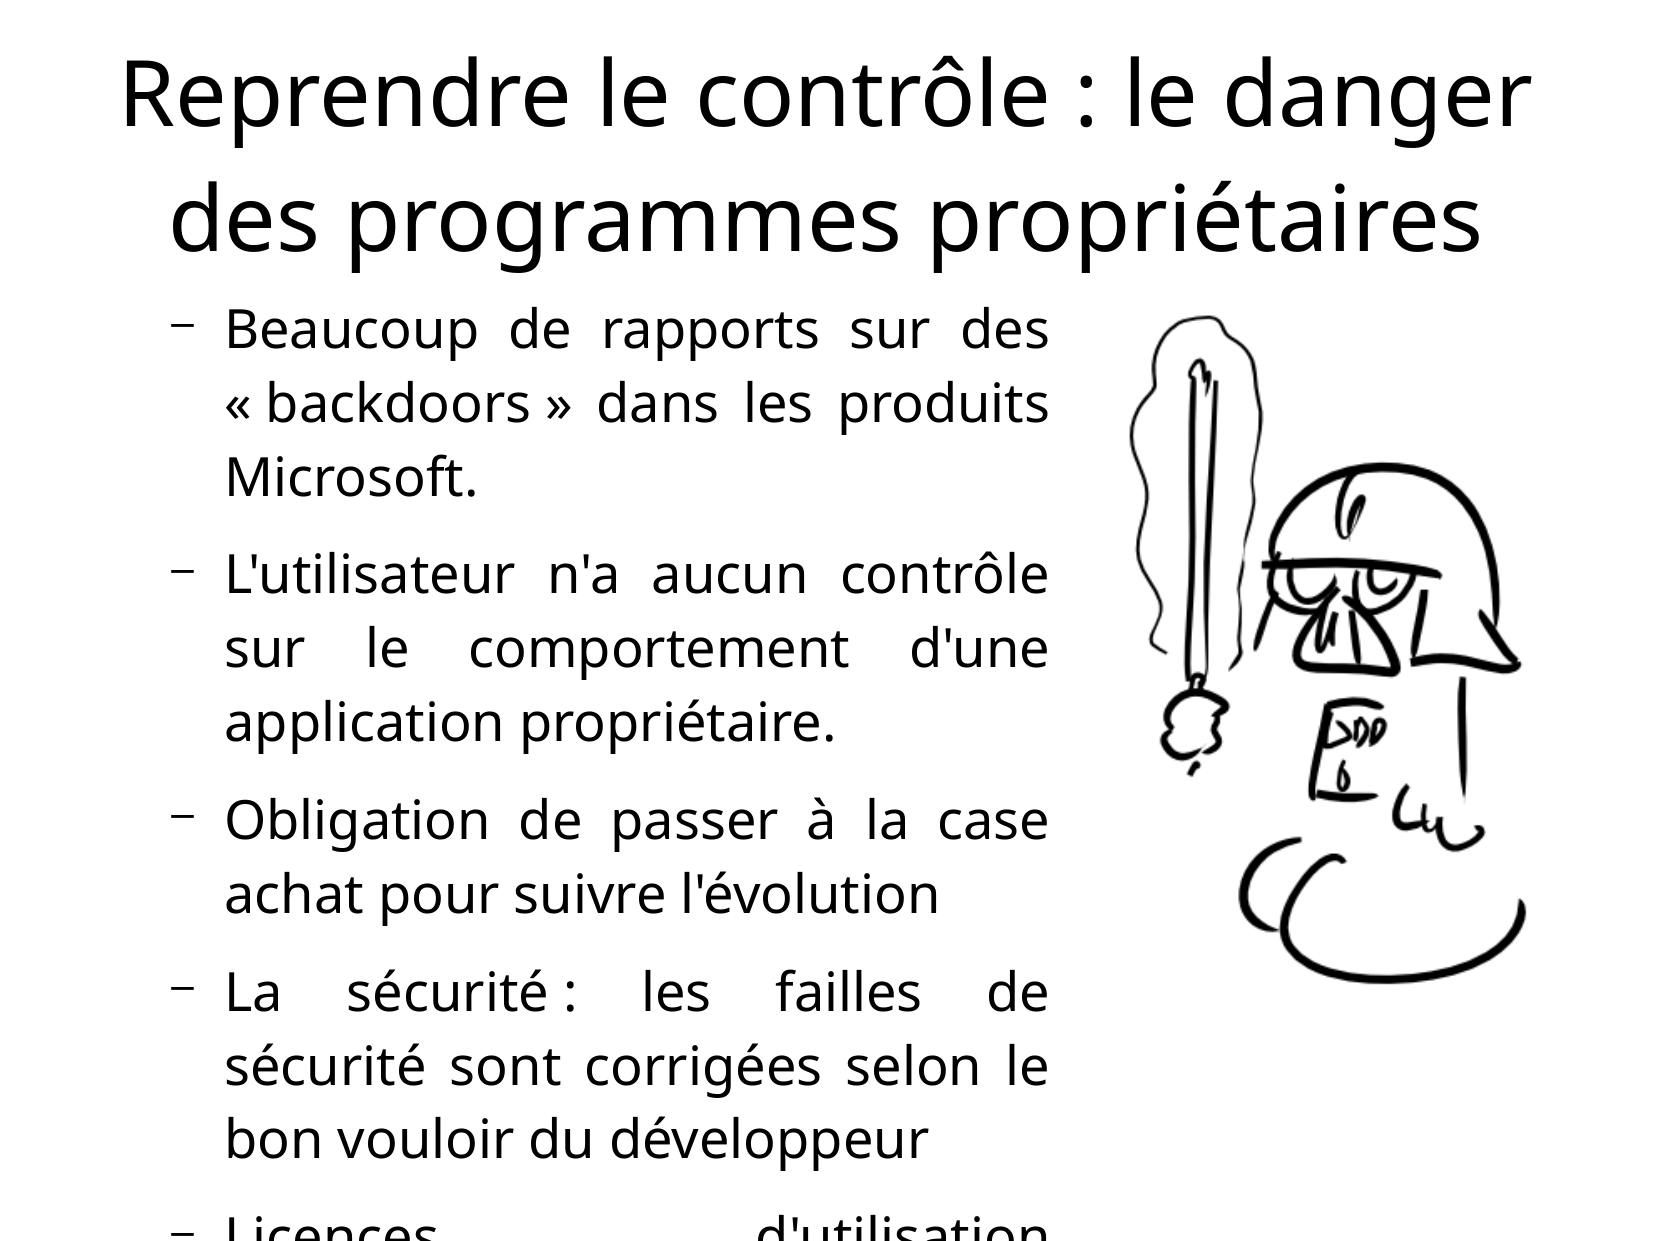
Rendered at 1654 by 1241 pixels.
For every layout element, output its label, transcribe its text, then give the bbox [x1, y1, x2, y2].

title Reprendre le contrôle : le danger des programmes propriétaires [82, 49, 1571, 257]
list Beaucoup de rapports sur des « backdoors » dans les produits Microsoft. L'utilisateur n'a aucun contrôle sur le comportement d'une application propriétaire. Obligation de passer à la case achat pour suivre l'évolution La sécurité : les failles de sécurité sont corrigées selon le bon vouloir du développeur Licences d'utilisation restrictives. [82, 290, 1052, 1010]
picture [1080, 291, 1568, 1011]
